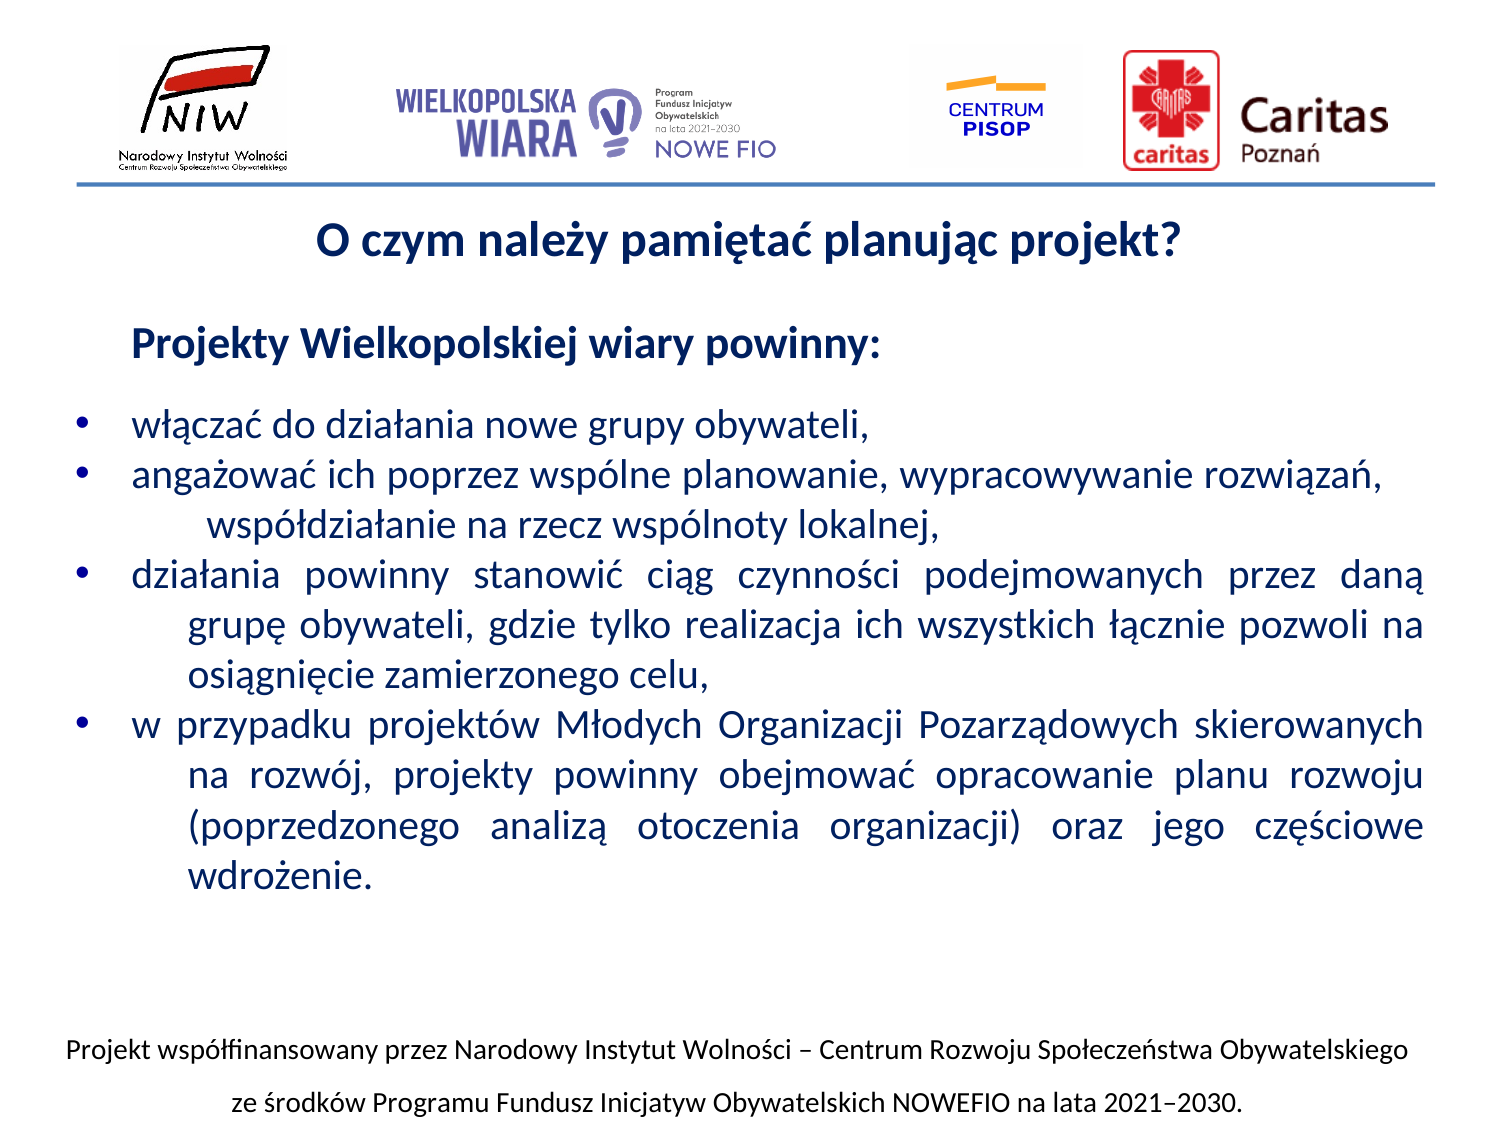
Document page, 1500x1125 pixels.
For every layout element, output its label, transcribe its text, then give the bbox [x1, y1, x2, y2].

list Projekty Wielkopolskiej wiary powinny: włączać do działania nowe grupy obywateli, angażować ich poprzez wspólne planowanie, wypracowywanie rozwiązań, współdziałanie na rzecz wspólnoty lokalnej, działania powinny stanowić ciąg czynności podejmowanych przez daną grupę obywateli, gdzie tylko realizacja ich wszystkich łącznie pozwoli na osiągnięcie zamierzonego celu, w przypadku projektów Młodych Organizacji Pozarządowych skierowanych na rozwój, projekty powinny obejmować opracowanie planu rozwoju (poprzedzonego analizą otoczenia organizacji) oraz jego częściowe wdrożenie. [75, 312, 1426, 984]
title O czym należy pamiętać planując projekt? [75, 199, 1426, 293]
